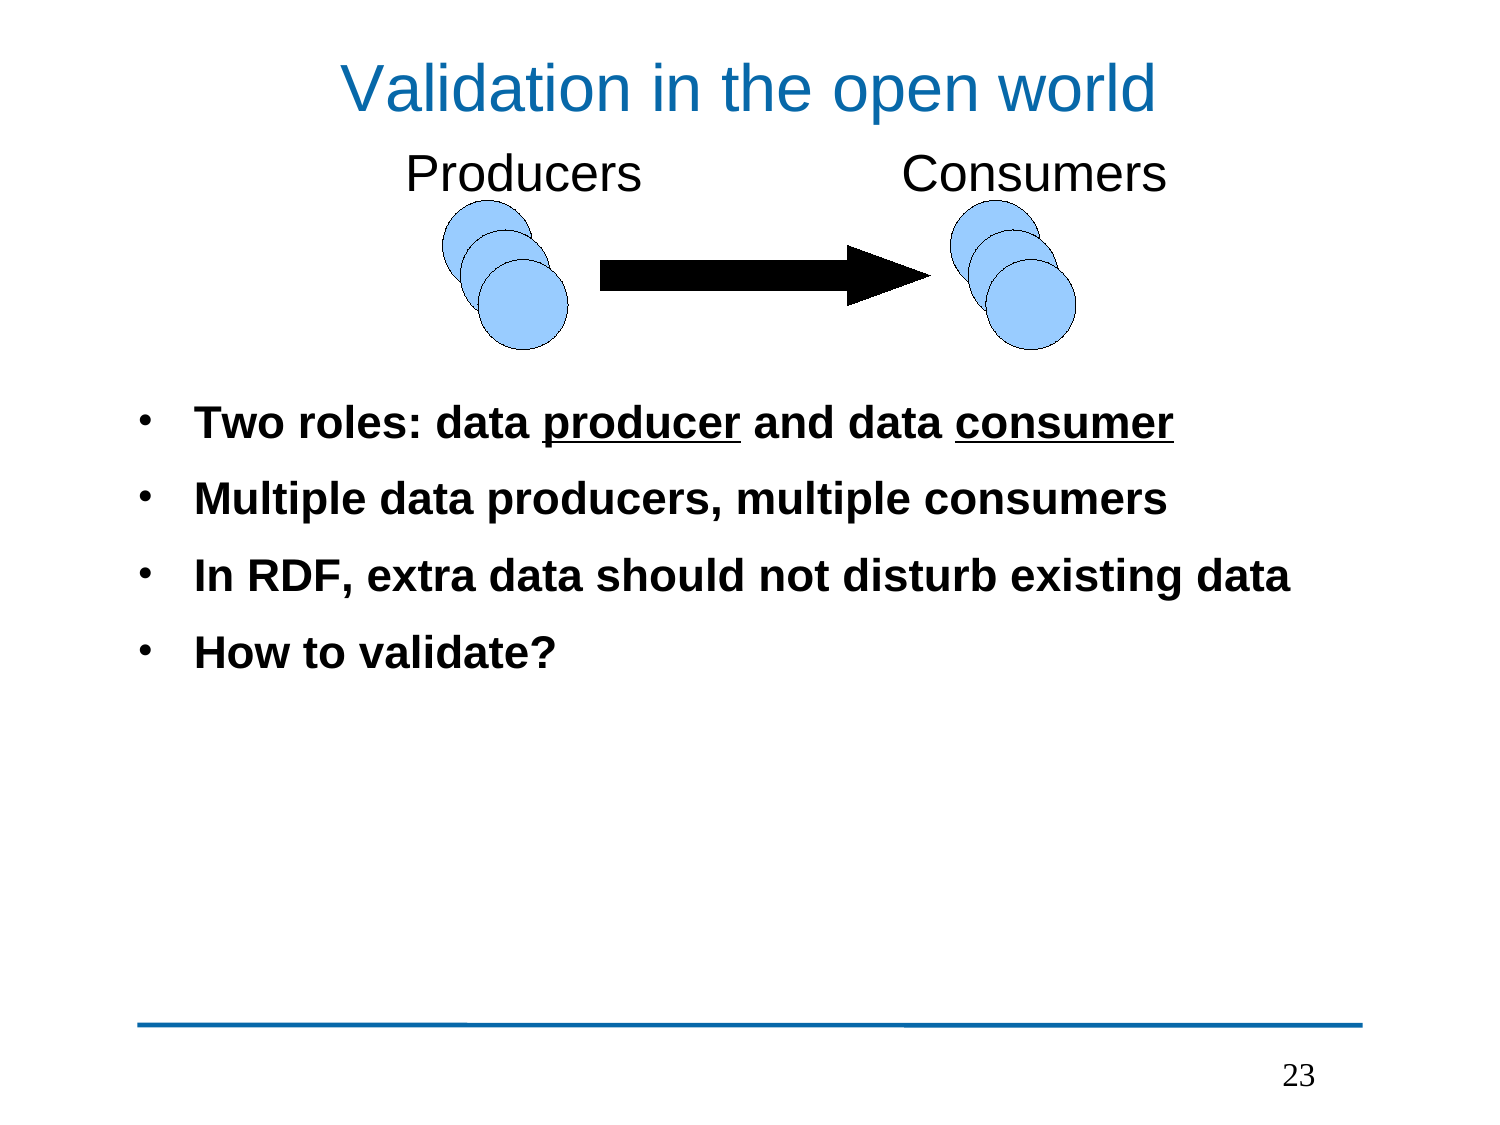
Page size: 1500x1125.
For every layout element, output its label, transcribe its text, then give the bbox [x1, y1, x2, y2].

text_box [600, 245, 931, 306]
text_box [442, 210, 569, 350]
title Validation in the open world [0, 0, 1500, 156]
text_box Producers [390, 131, 658, 210]
text_box [950, 210, 1076, 350]
text_box Consumers [886, 131, 1183, 210]
list Two roles: data producer and data consumer Multiple data producers, multiple consumers In RDF, extra data should not disturb existing data How to validate? [115, 375, 1387, 1005]
